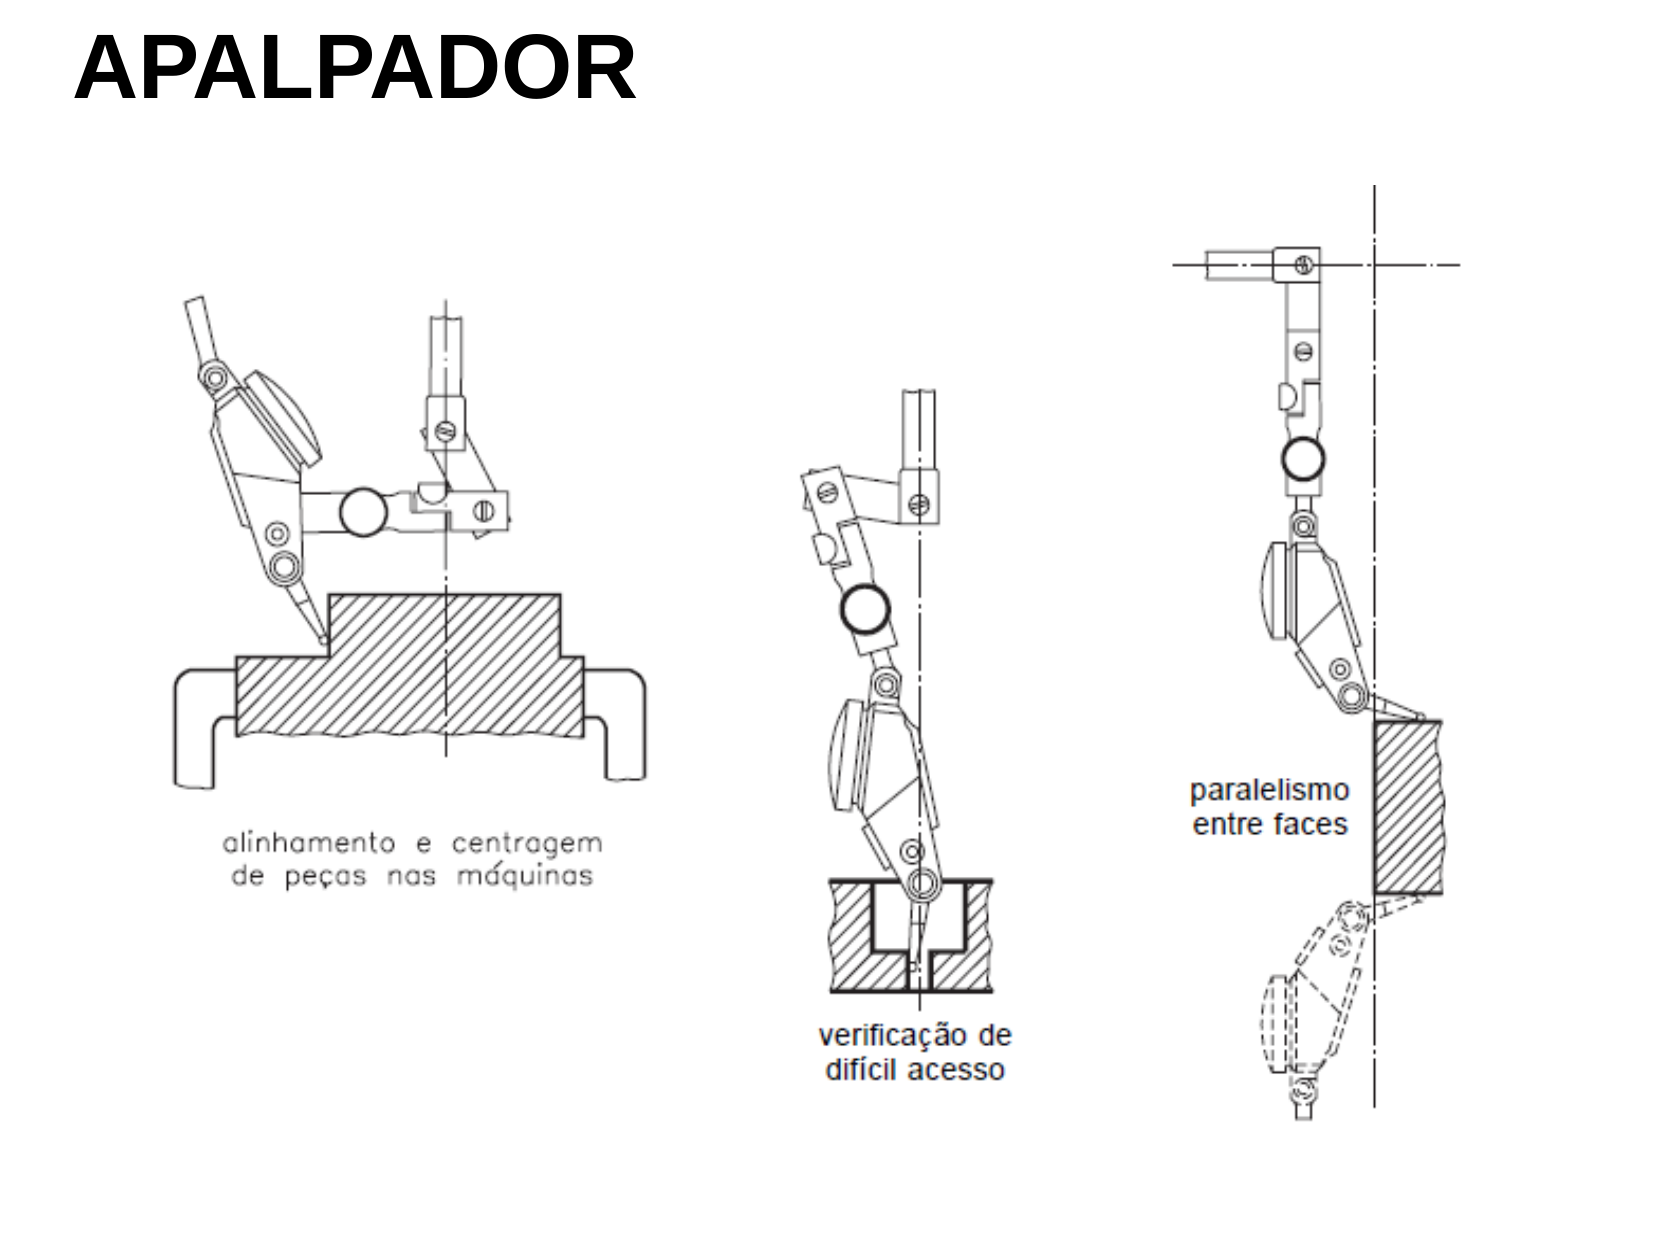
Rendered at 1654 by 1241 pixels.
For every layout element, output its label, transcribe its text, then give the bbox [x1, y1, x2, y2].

picture [84, 185, 1556, 1128]
title APALPADOR [2, 0, 710, 207]
